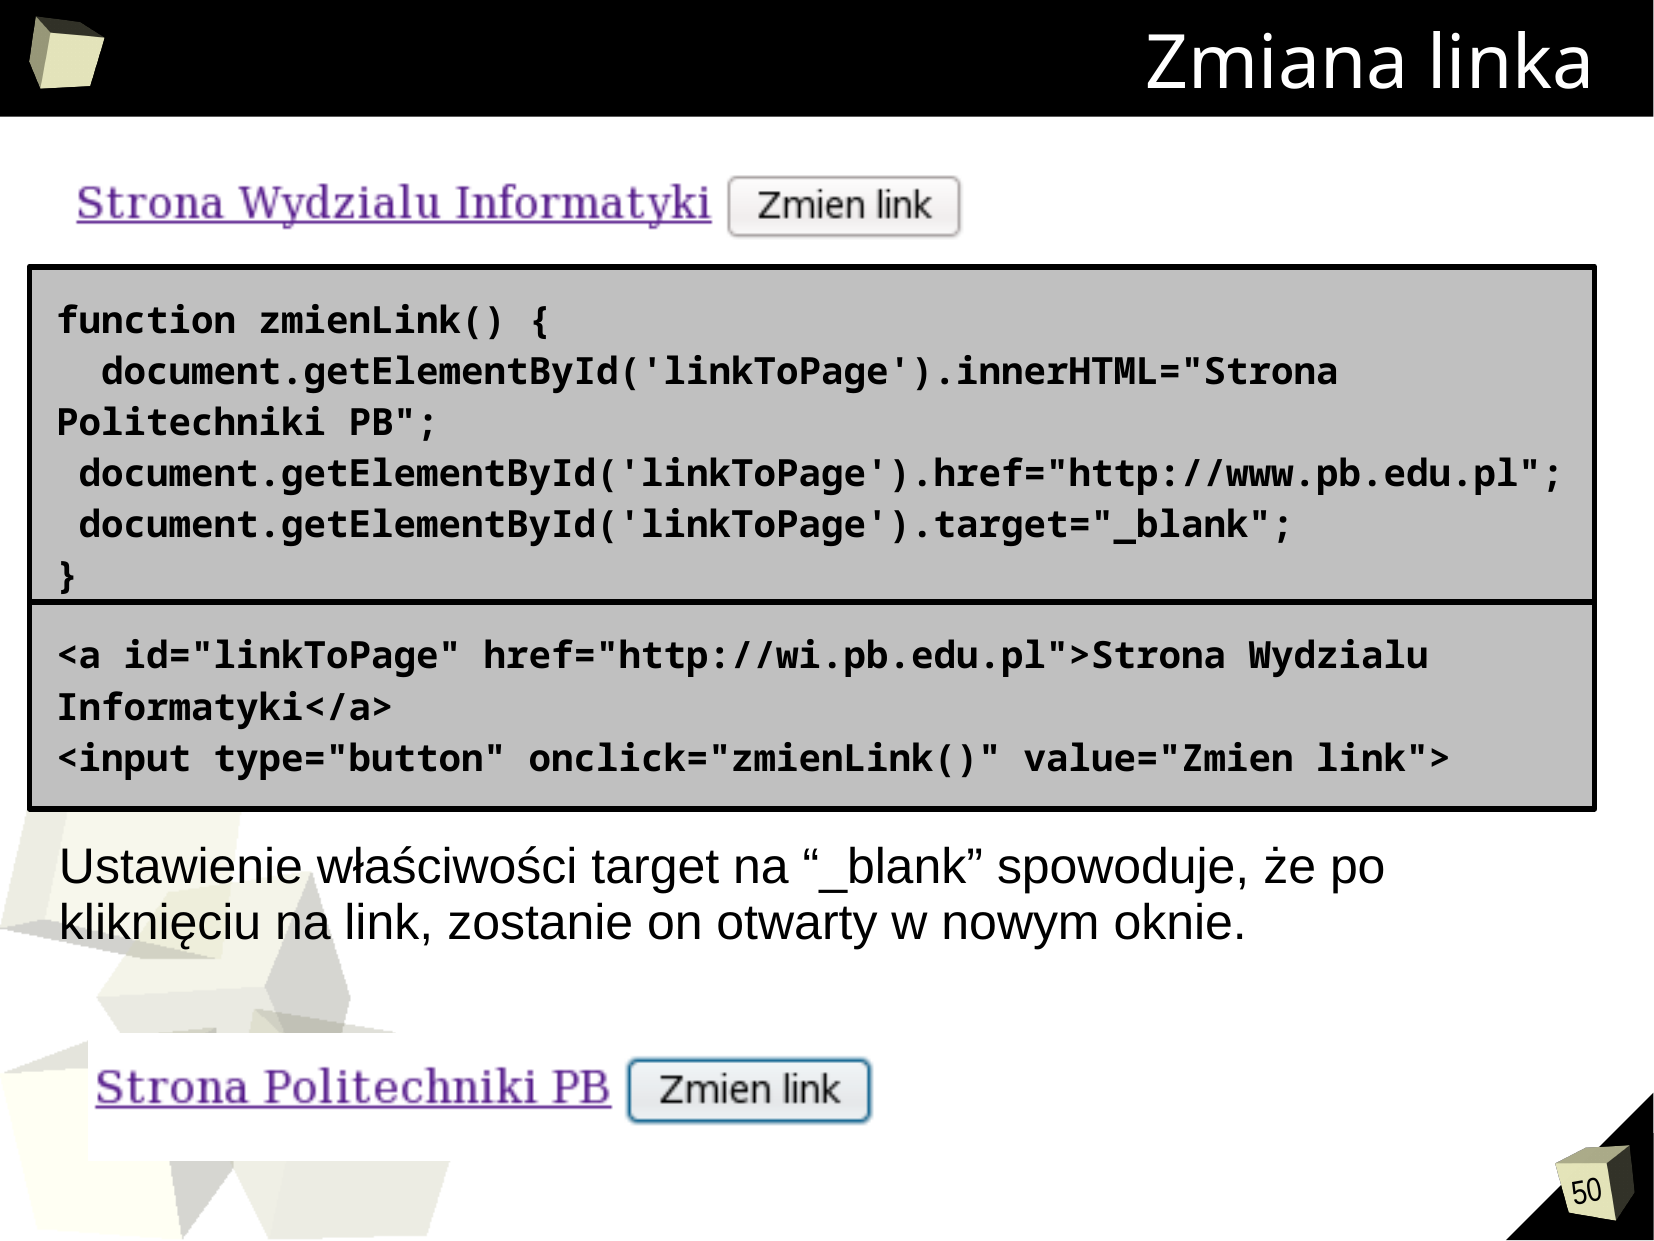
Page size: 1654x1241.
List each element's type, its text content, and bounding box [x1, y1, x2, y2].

list Ustawienie właściwości target na “_blank” spowoduje, że po kliknięciu na link, zostanie on otwarty w nowym oknie. [59, 838, 1565, 987]
text_box <a id="linkToPage" href="http://wi.pb.edu.pl">Strona Wydzialu Informatyki</a> <input type="button" onclick="zmienLink()" value="Zmien link"> [29, 602, 1595, 786]
title Zmiana linka [118, 0, 1595, 119]
text_box function zmienLink() { document.getElementById('linkToPage').innerHTML="Strona Politechniki PB"; document.getElementById('linkToPage').href="http://www.pb.edu.pl"; document.getElementById('linkToPage').target="_blank"; } [29, 266, 1595, 580]
picture [59, 140, 1016, 264]
picture [0, 726, 909, 1241]
